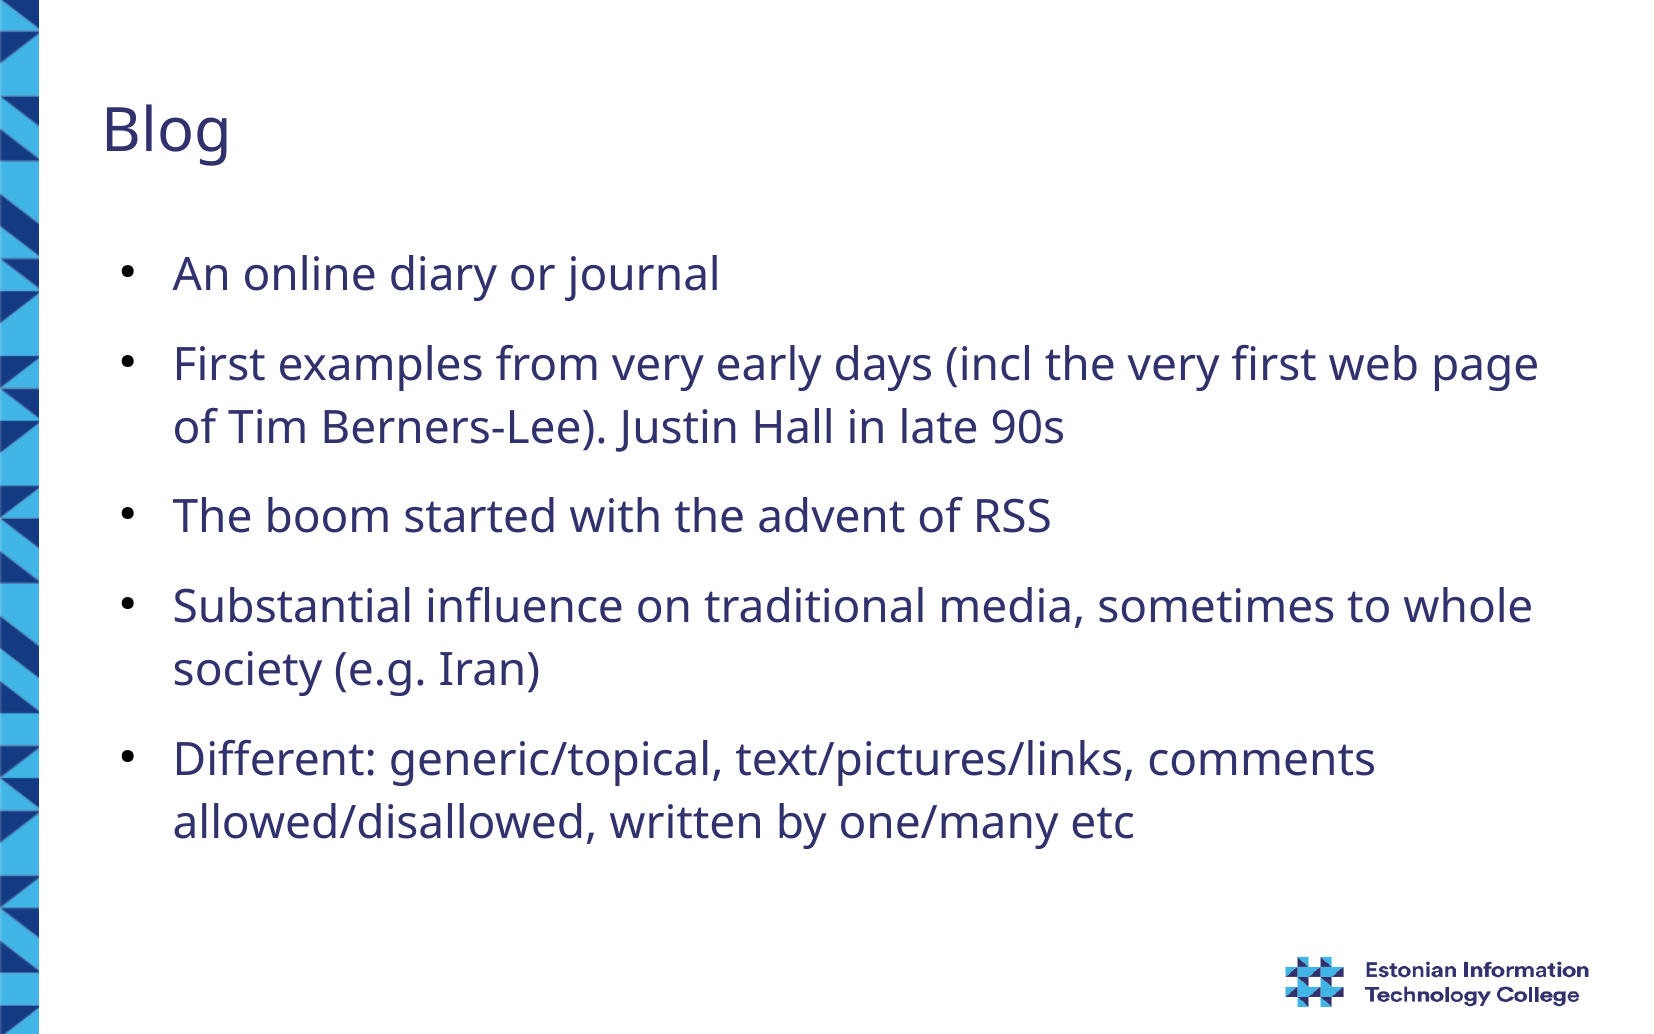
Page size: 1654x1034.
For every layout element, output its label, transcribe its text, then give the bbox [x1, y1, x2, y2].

title Blog [101, 41, 1224, 214]
list An online diary or journal First examples from very early days (incl the very first web page of Tim Berners-Lee). Justin Hall in late 90s The boom started with the advent of RSS Substantial influence on traditional media, sometimes to whole society (e.g. Iran) Different: generic/topical, text/pictures/links, comments allowed/disallowed, written by one/many etc [101, 241, 1591, 924]
